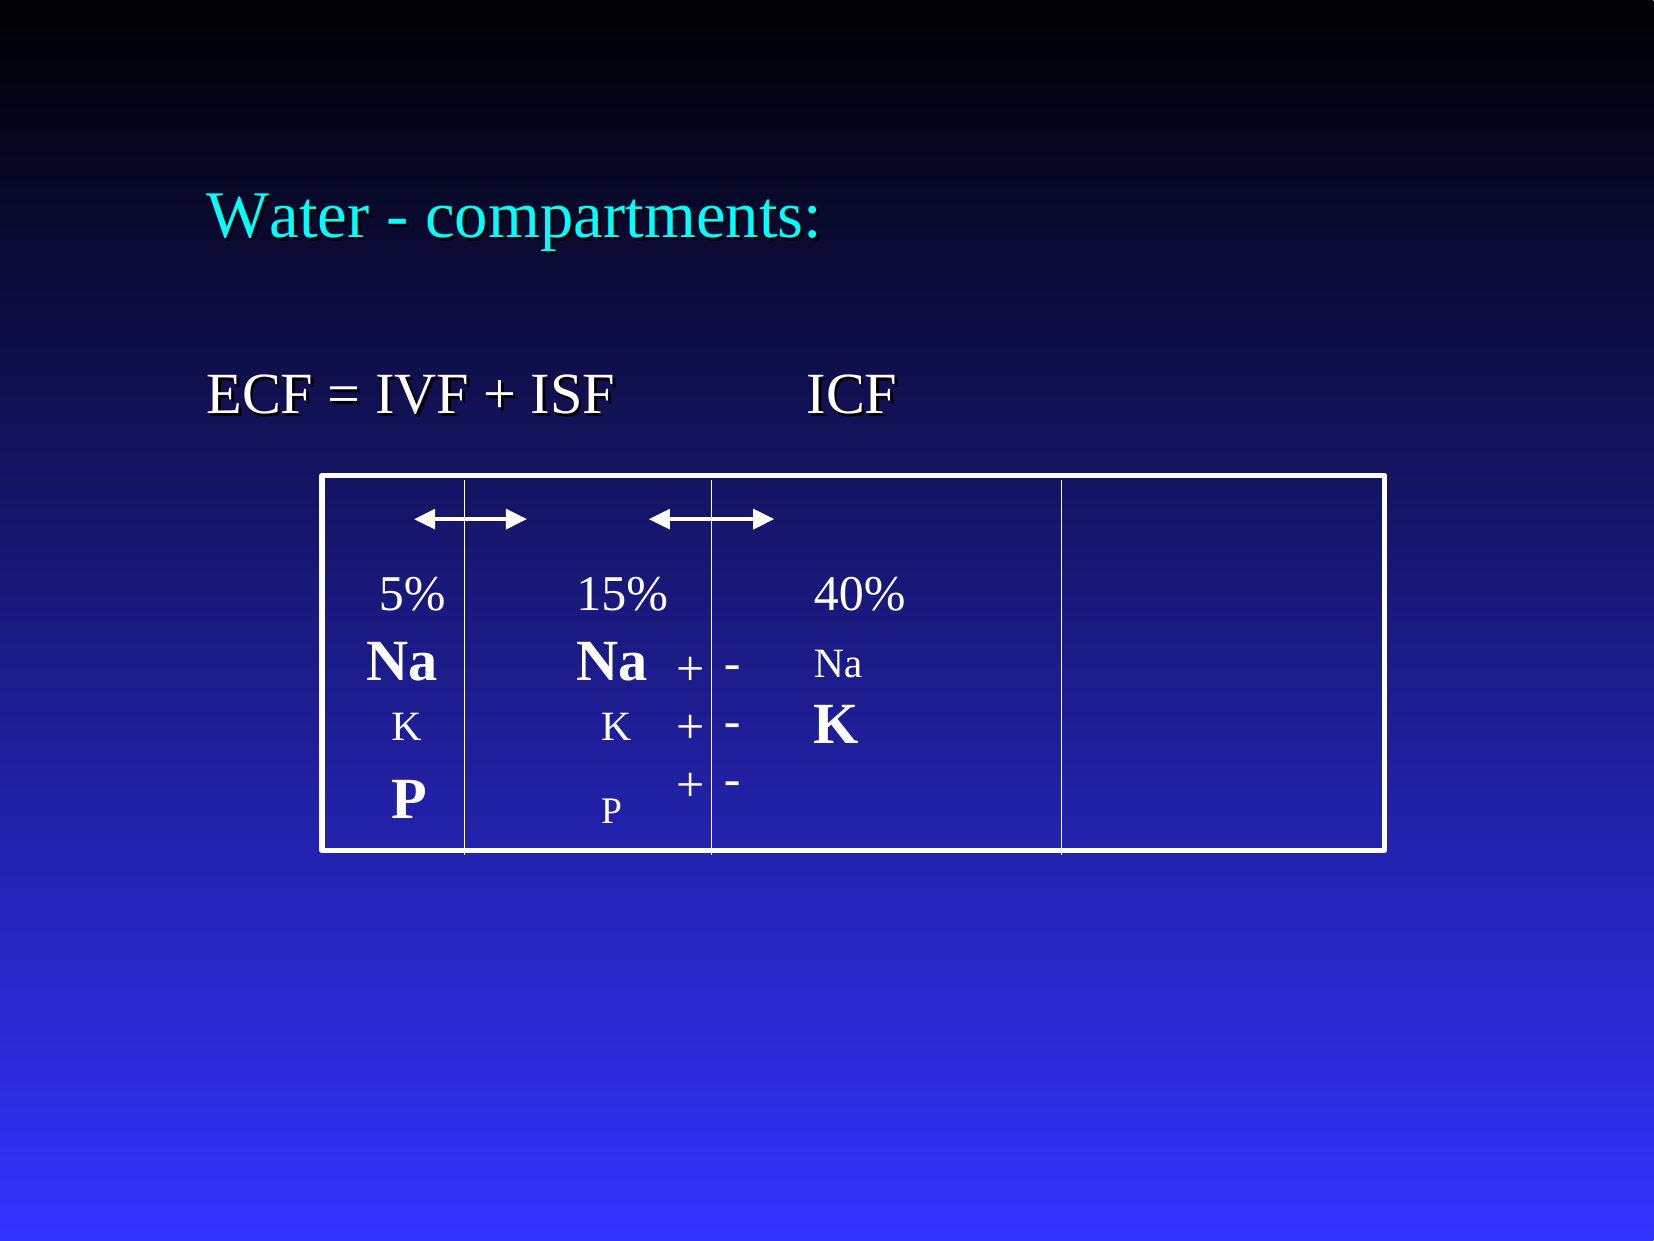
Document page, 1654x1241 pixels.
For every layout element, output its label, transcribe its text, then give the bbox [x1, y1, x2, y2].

text_box - - - [708, 624, 756, 820]
text_box P [376, 755, 443, 841]
text_box 15% [561, 555, 684, 630]
text_box 40% [799, 555, 921, 631]
text_box Na [561, 617, 664, 703]
text_box K [799, 680, 875, 766]
title Water - compartments: [206, 110, 1613, 317]
list ECF = IVF + ISF ICF [206, 358, 1613, 1103]
text_box Na [799, 630, 878, 696]
text_box K [586, 692, 647, 758]
text_box + + + [661, 630, 720, 826]
text_box [322, 475, 1385, 851]
text_box 5% [364, 555, 462, 631]
text_box K [376, 692, 438, 755]
text_box P [586, 780, 638, 841]
text_box Na [351, 617, 454, 703]
